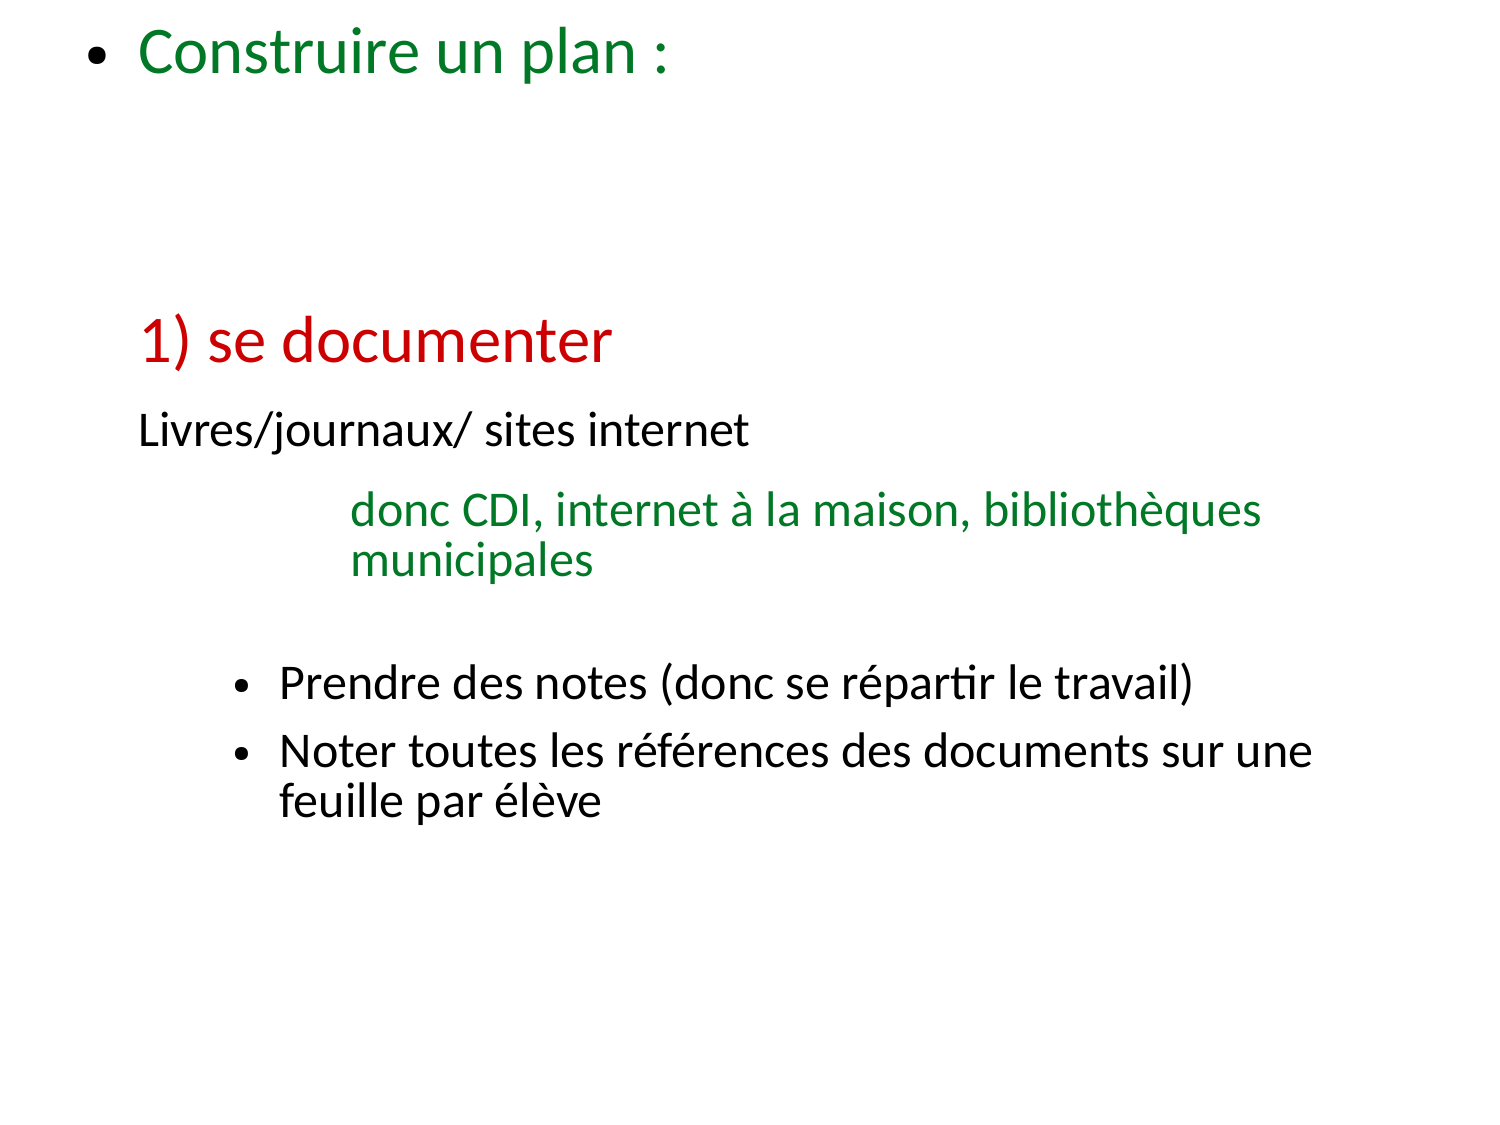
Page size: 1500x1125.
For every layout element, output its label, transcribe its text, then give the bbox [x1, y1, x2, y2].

list Construire un plan : 1) se documenter Livres/journaux/ sites internet donc CDI, internet à la maison, bibliothèques municipales Prendre des notes (donc se répartir le travail) Noter toutes les références des documents sur une feuille par élève [67, 23, 1418, 1125]
